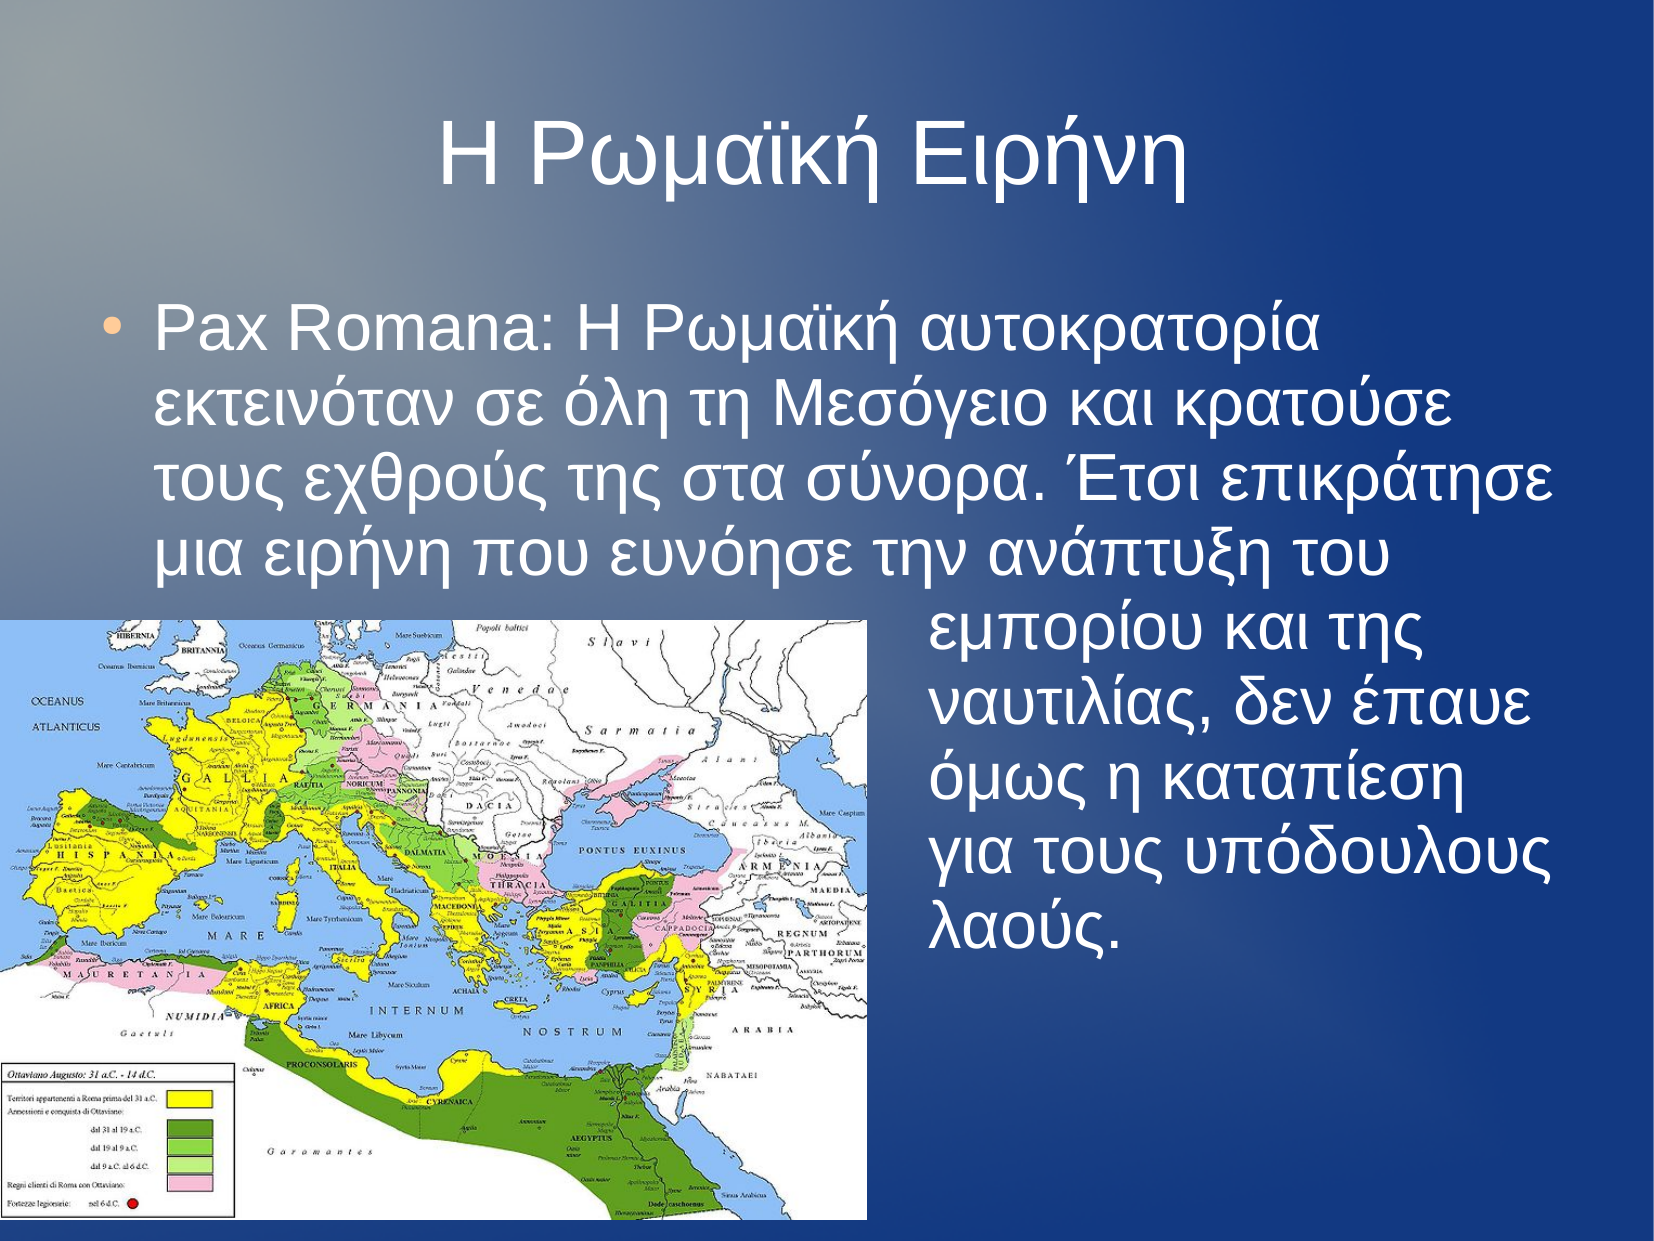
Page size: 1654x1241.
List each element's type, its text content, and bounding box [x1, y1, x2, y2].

list Pax Romana: Η Ρωμαϊκή αυτοκρατορία εκτεινόταν σε όλη τη Μεσόγειο και κρατούσε τους εχθρούς της στα σύνορα. Έτσι επικράτησε μια ειρήνη που ευνόησε την ανάπτυξη του εμπορίου και της ναυτιλίας, δεν έπαυε όμως η καταπίεση για τους υπόδουλους λαούς. [82, 290, 1571, 1109]
picture [0, 0, 1654, 1241]
title Η Ρωμαϊκή Ειρήνη [82, 49, 1571, 257]
